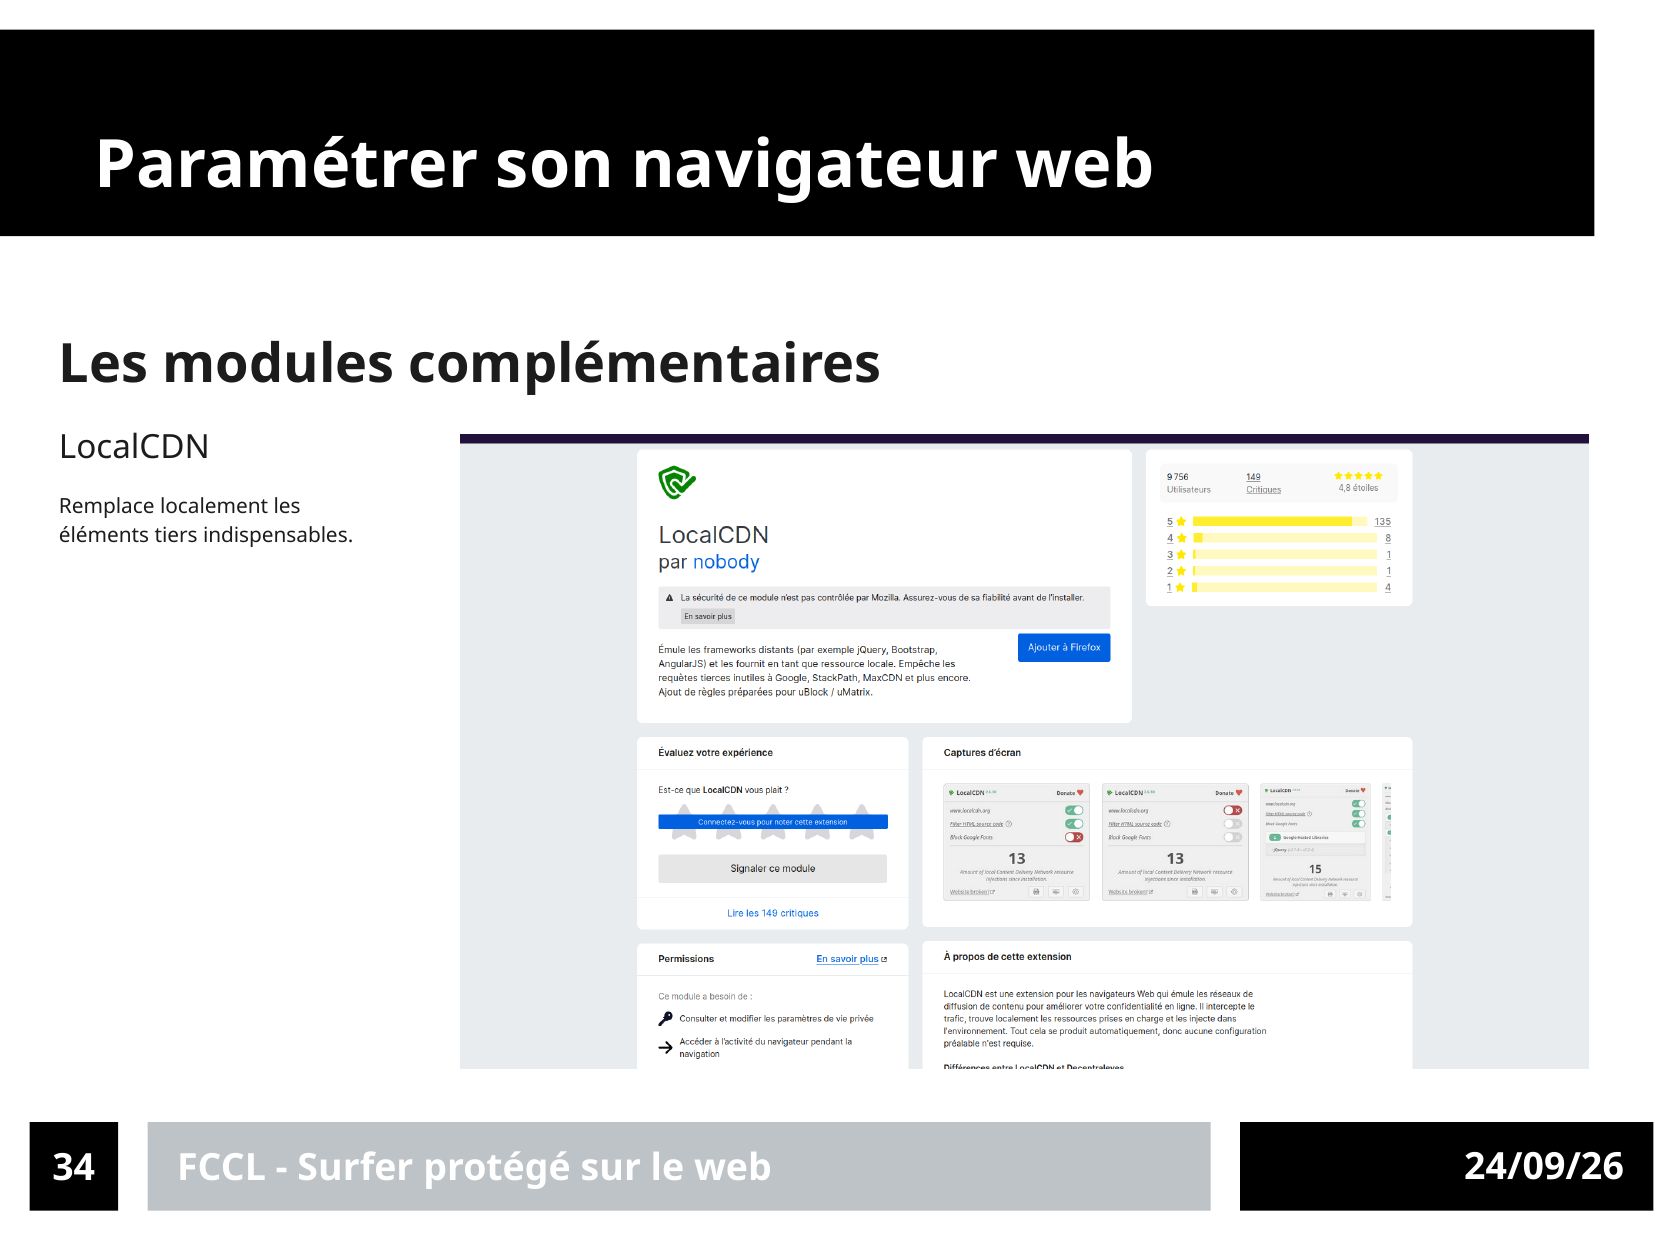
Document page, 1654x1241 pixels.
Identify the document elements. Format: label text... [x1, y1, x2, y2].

picture [460, 434, 1589, 1069]
list Les modules complémentaires LocalCDN Remplace localement les éléments tiers indispensables. [59, 324, 1565, 1093]
title Paramétrer son navigateur web [59, 59, 1595, 207]
